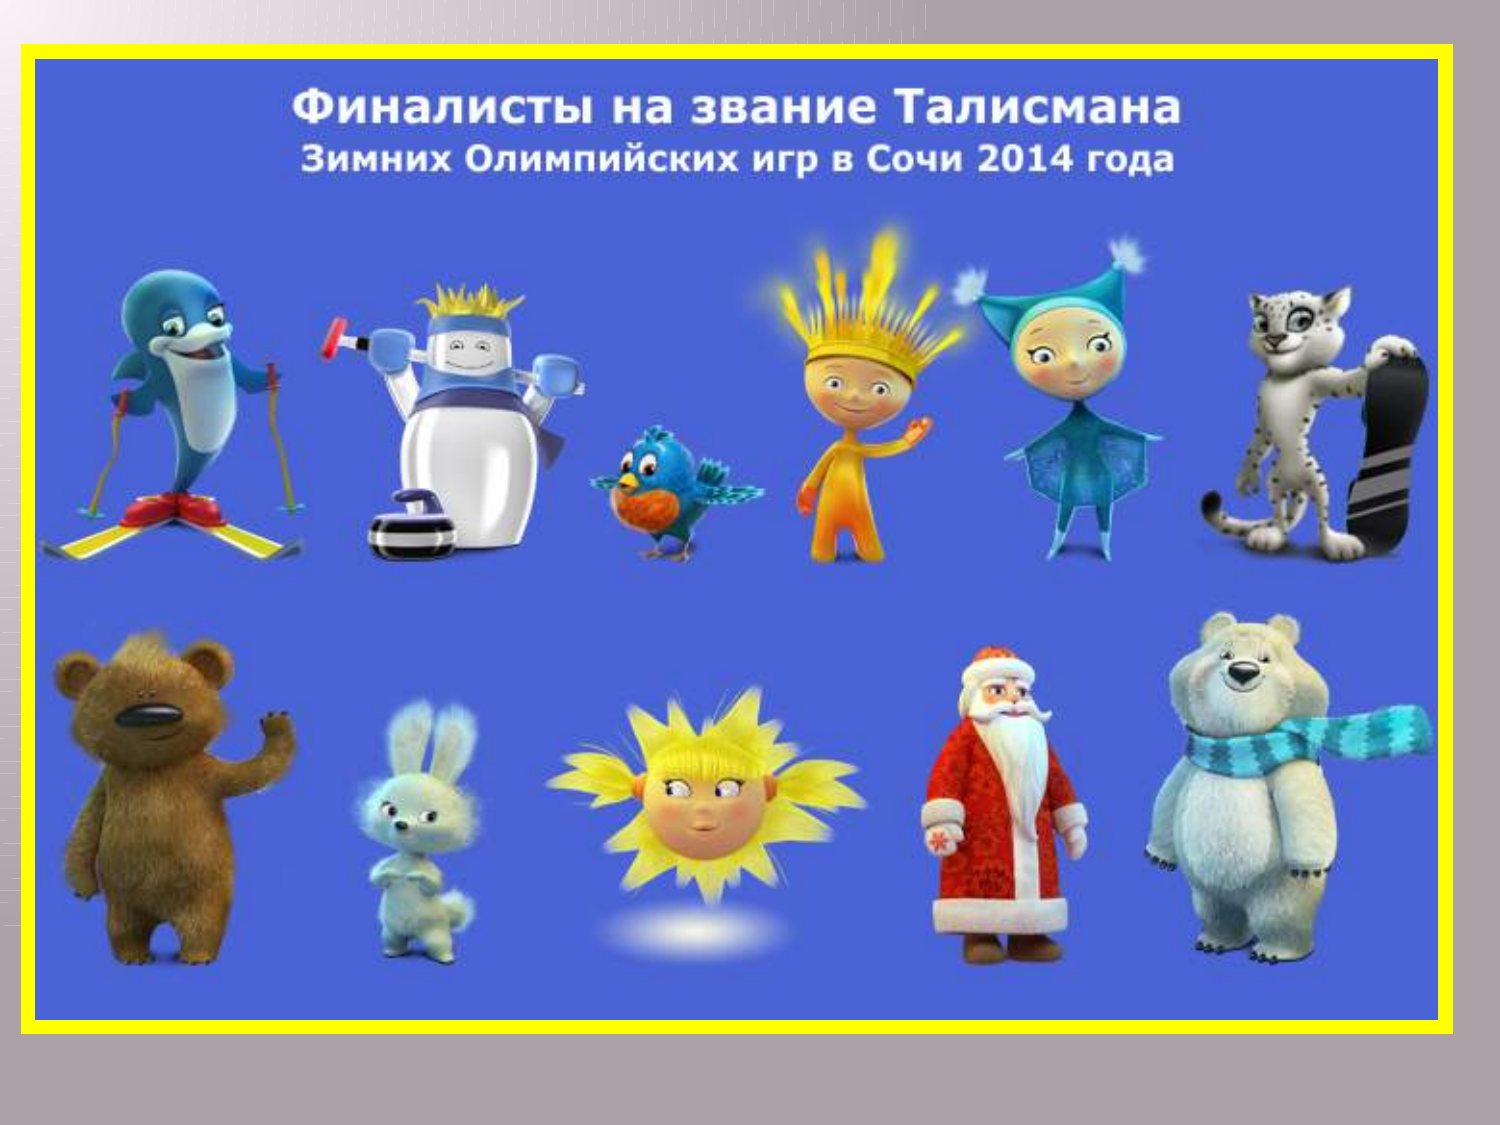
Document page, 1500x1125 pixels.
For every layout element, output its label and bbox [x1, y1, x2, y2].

picture [35, 58, 1439, 1020]
